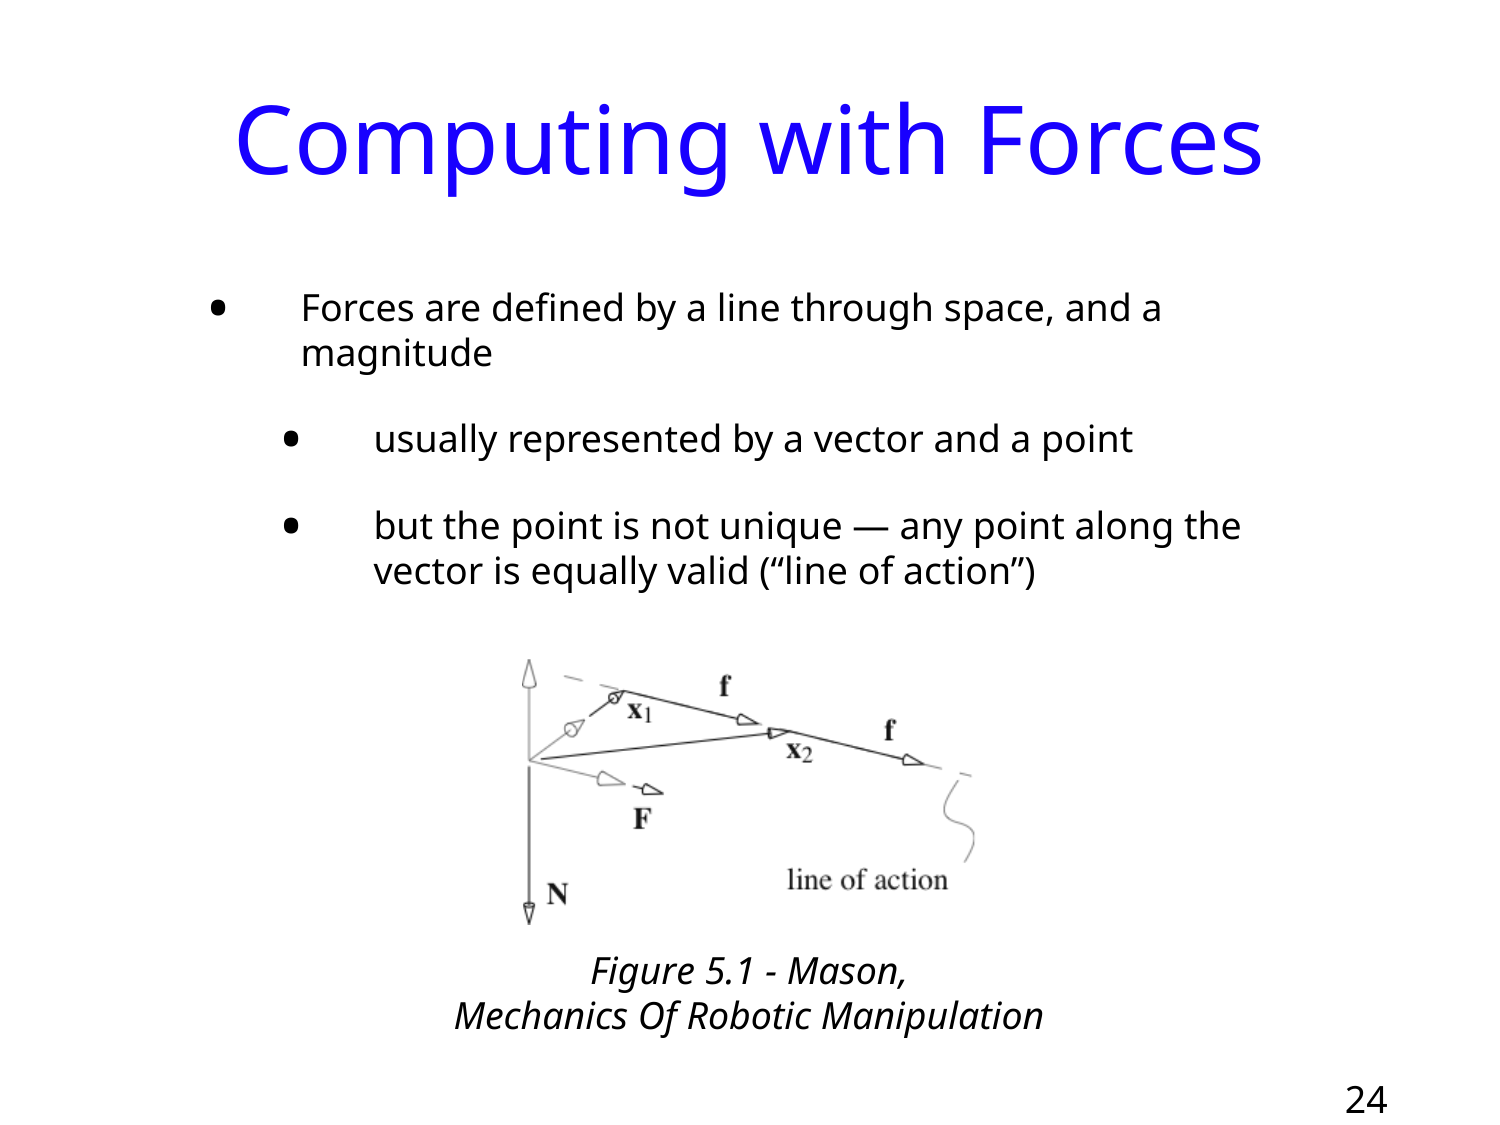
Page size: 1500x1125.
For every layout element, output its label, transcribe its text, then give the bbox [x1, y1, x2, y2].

title Computing with Forces [146, 21, 1354, 252]
list Forces are defined by a line through space, and a magnitude usually represented by a vector and a point but the point is not unique — any point along the vector is equally valid (“line of action”) [146, 275, 1354, 1023]
picture [522, 658, 976, 925]
text_box Figure 5.1 - Mason, Mechanics Of Robotic Manipulation [453, 947, 1046, 1038]
